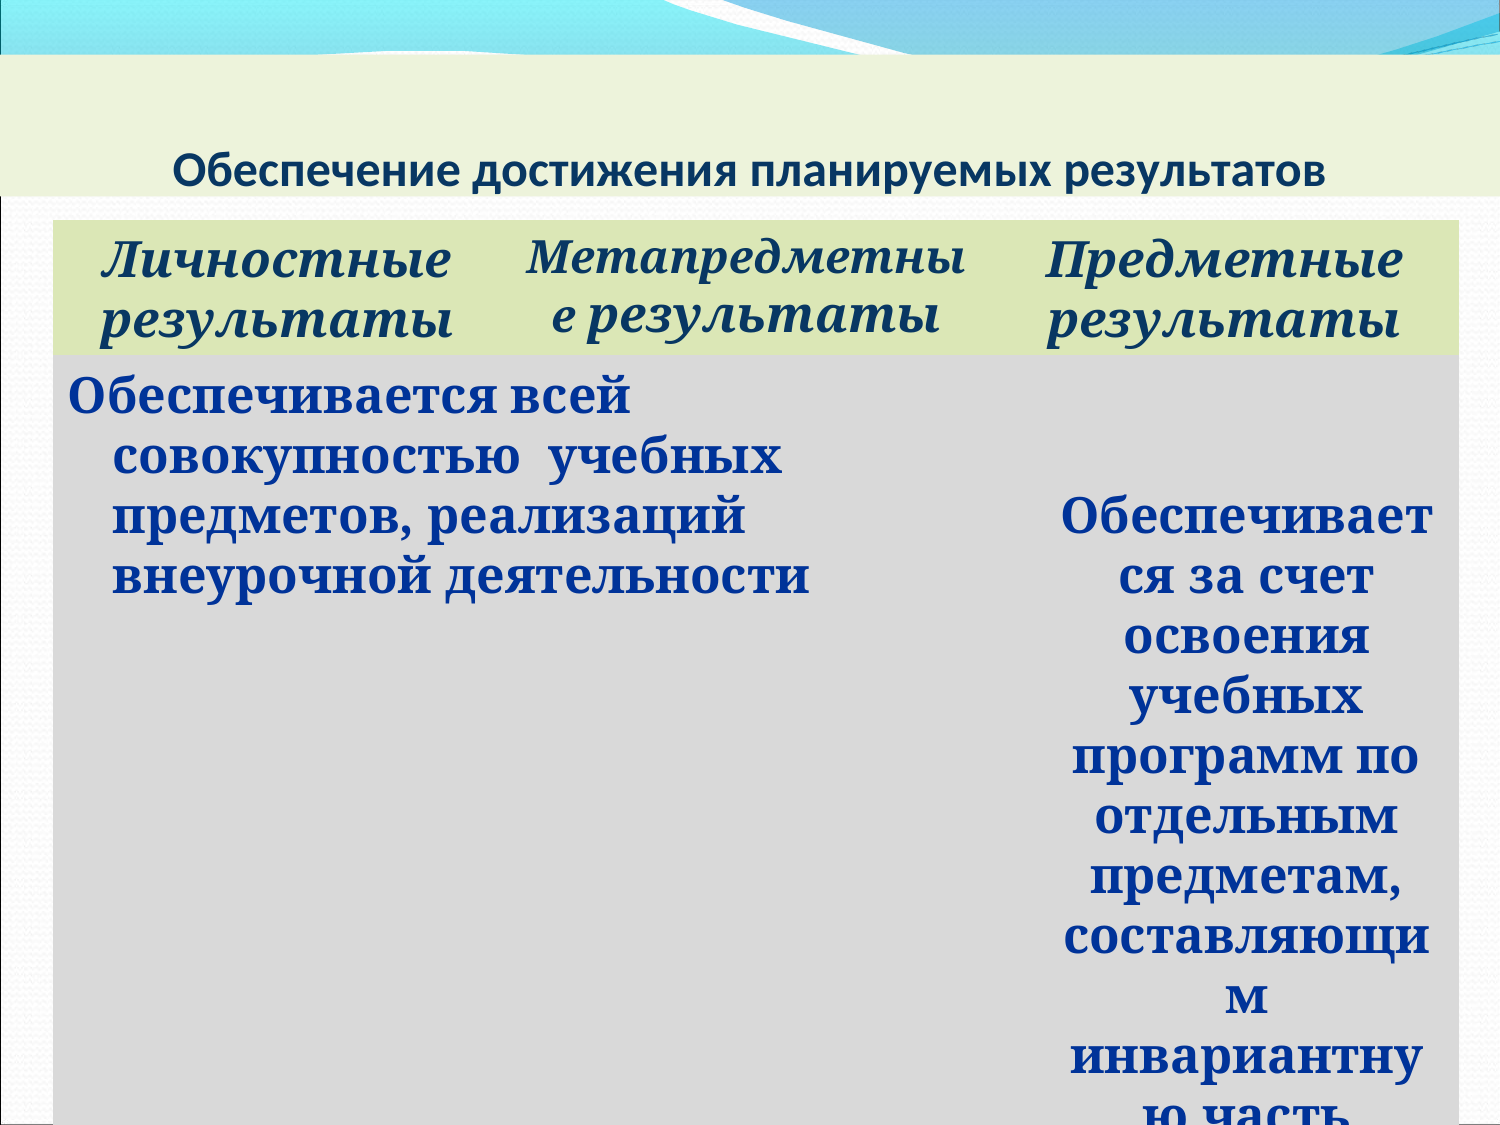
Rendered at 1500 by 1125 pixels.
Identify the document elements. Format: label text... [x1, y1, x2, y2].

table_header Предметные результаты [990, 220, 1459, 355]
table_cell Обеспечивается за счет освоения учебных программ по отдельным предметам, составляющим инвариантную часть учебного плана [990, 355, 1459, 1125]
table_header Метапредметные результаты [502, 220, 990, 355]
table_cell Обеспечивается всей совокупностью учебных предметов, реализаций внеурочной деятельности [53, 355, 990, 1125]
picture [0, 197, 1500, 1125]
table_header Личностные результаты [53, 220, 502, 355]
picture [0, 0, 1500, 54]
title Обеспечение достижения планируемых результатов [0, 54, 1500, 197]
